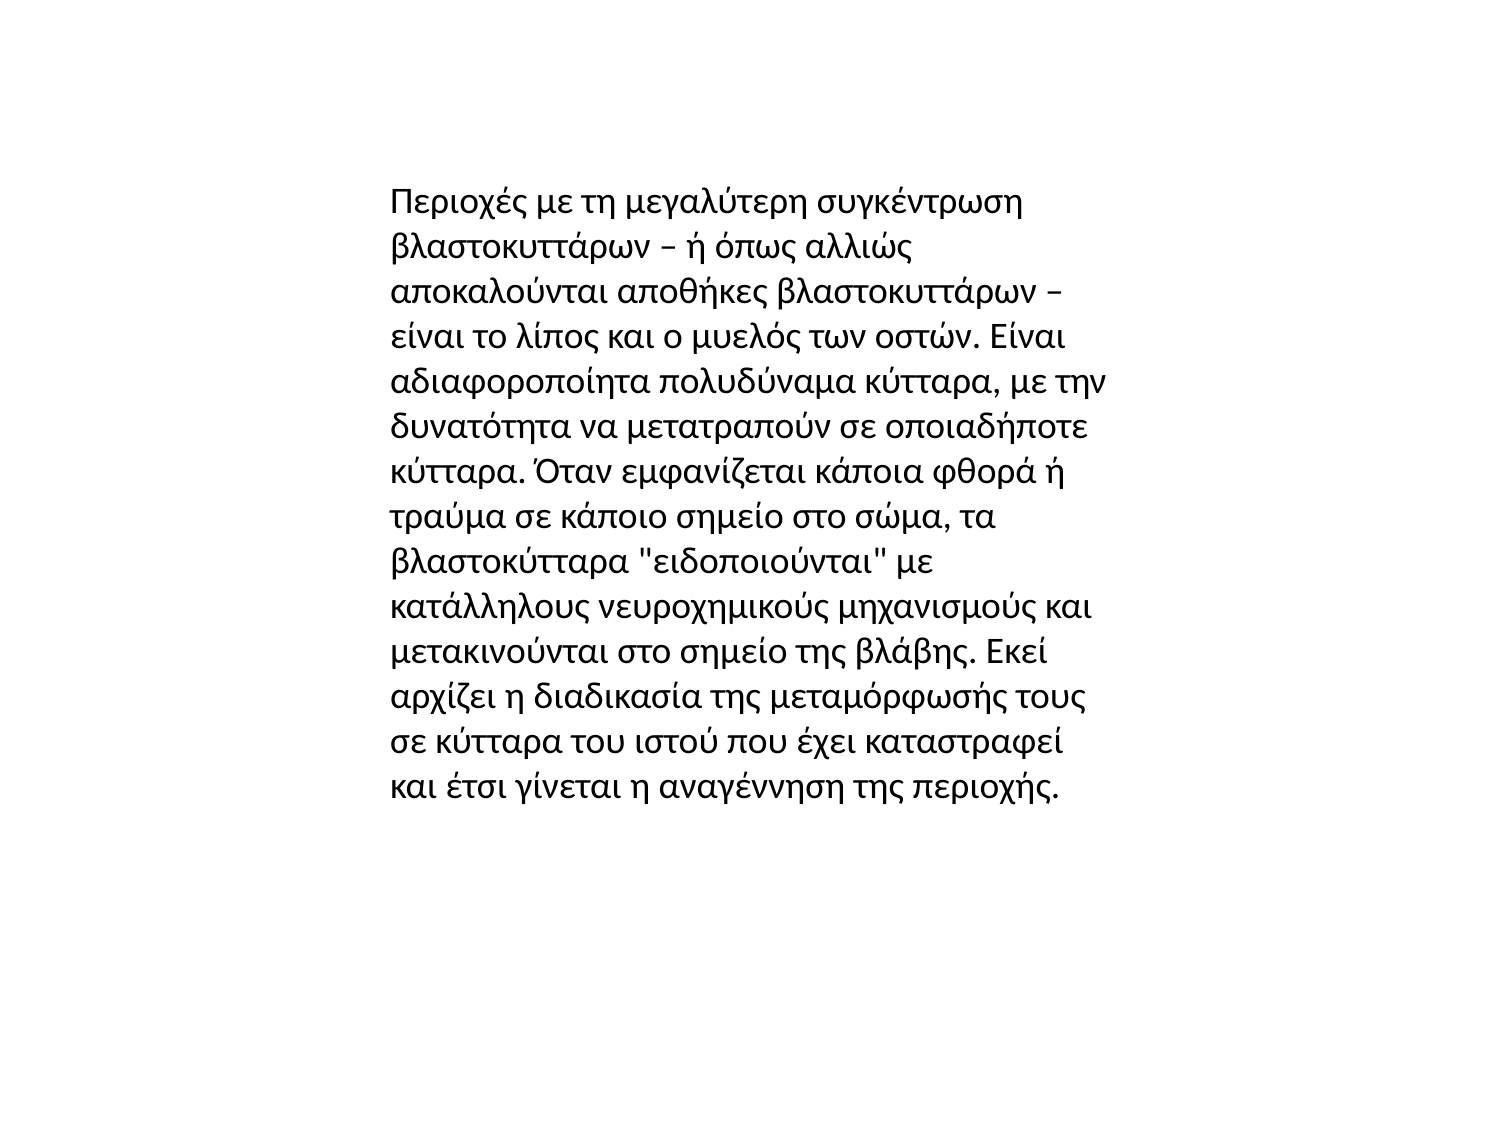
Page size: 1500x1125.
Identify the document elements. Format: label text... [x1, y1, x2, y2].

text_box Περιοχές με τη μεγαλύτερη συγκέντρωση βλαστοκυττάρων – ή όπως αλλιώς αποκαλούνται αποθήκες βλαστοκυττάρων – είναι το λίπος και ο μυελός των οστών. Είναι αδιαφοροποίητα πολυδύναμα κύτταρα, με την δυνατότητα να μετατραπούν σε οποιαδήποτε κύτταρα. Όταν εμφανίζεται κάποια φθορά ή τραύμα σε κάποιο σημείο στο σώμα, τα βλαστοκύτταρα "ειδοποιούνται" με κατάλληλους νευροχημικούς μηχανισμούς και μετακινούνται στο σημείο της βλάβης. Εκεί αρχίζει η διαδικασία της μεταμόρφωσής τους σε κύτταρα του ιστού που έχει καταστραφεί και έτσι γίνεται η αναγέννηση της περιοχής. [375, 169, 1125, 814]
